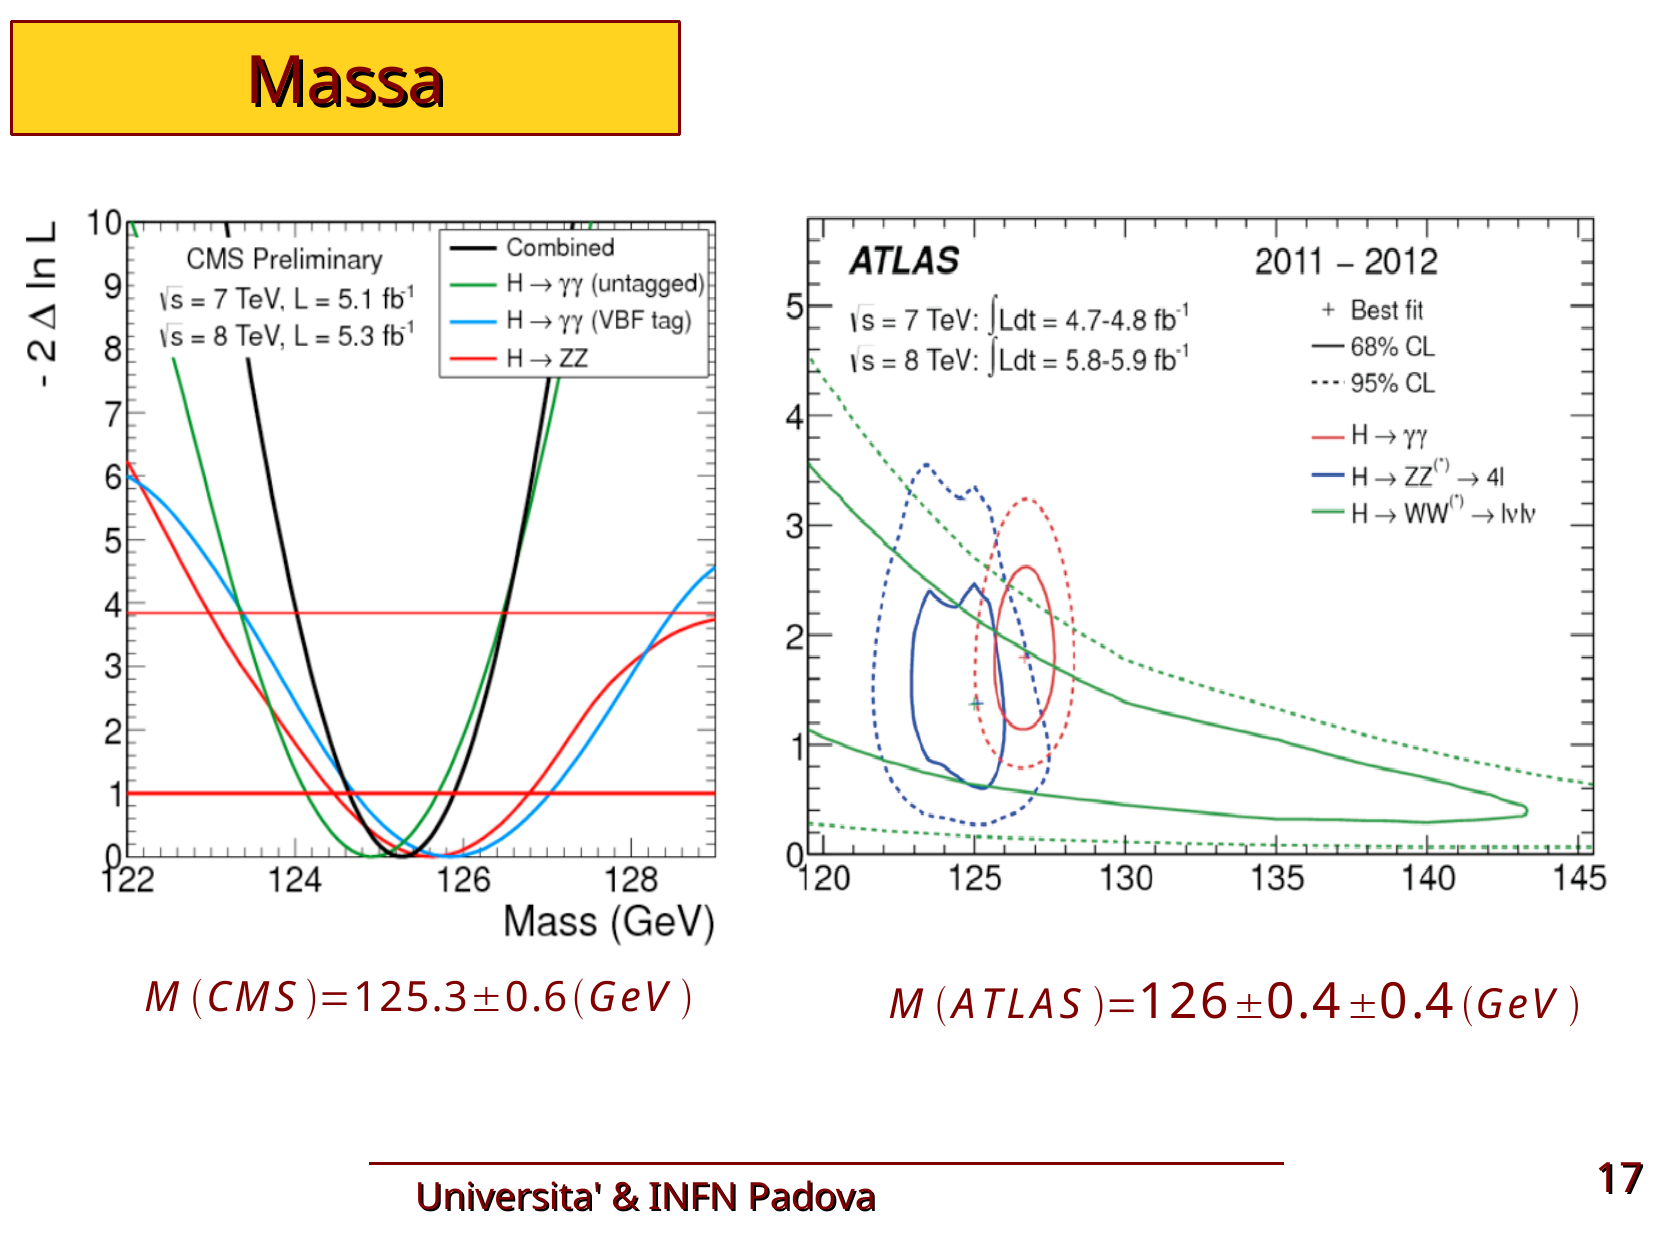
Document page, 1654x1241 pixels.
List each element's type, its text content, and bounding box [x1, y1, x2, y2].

picture [14, 200, 739, 951]
chart [881, 971, 1587, 1031]
picture [767, 206, 1614, 916]
title Massa [11, 21, 680, 135]
chart [137, 971, 700, 1022]
